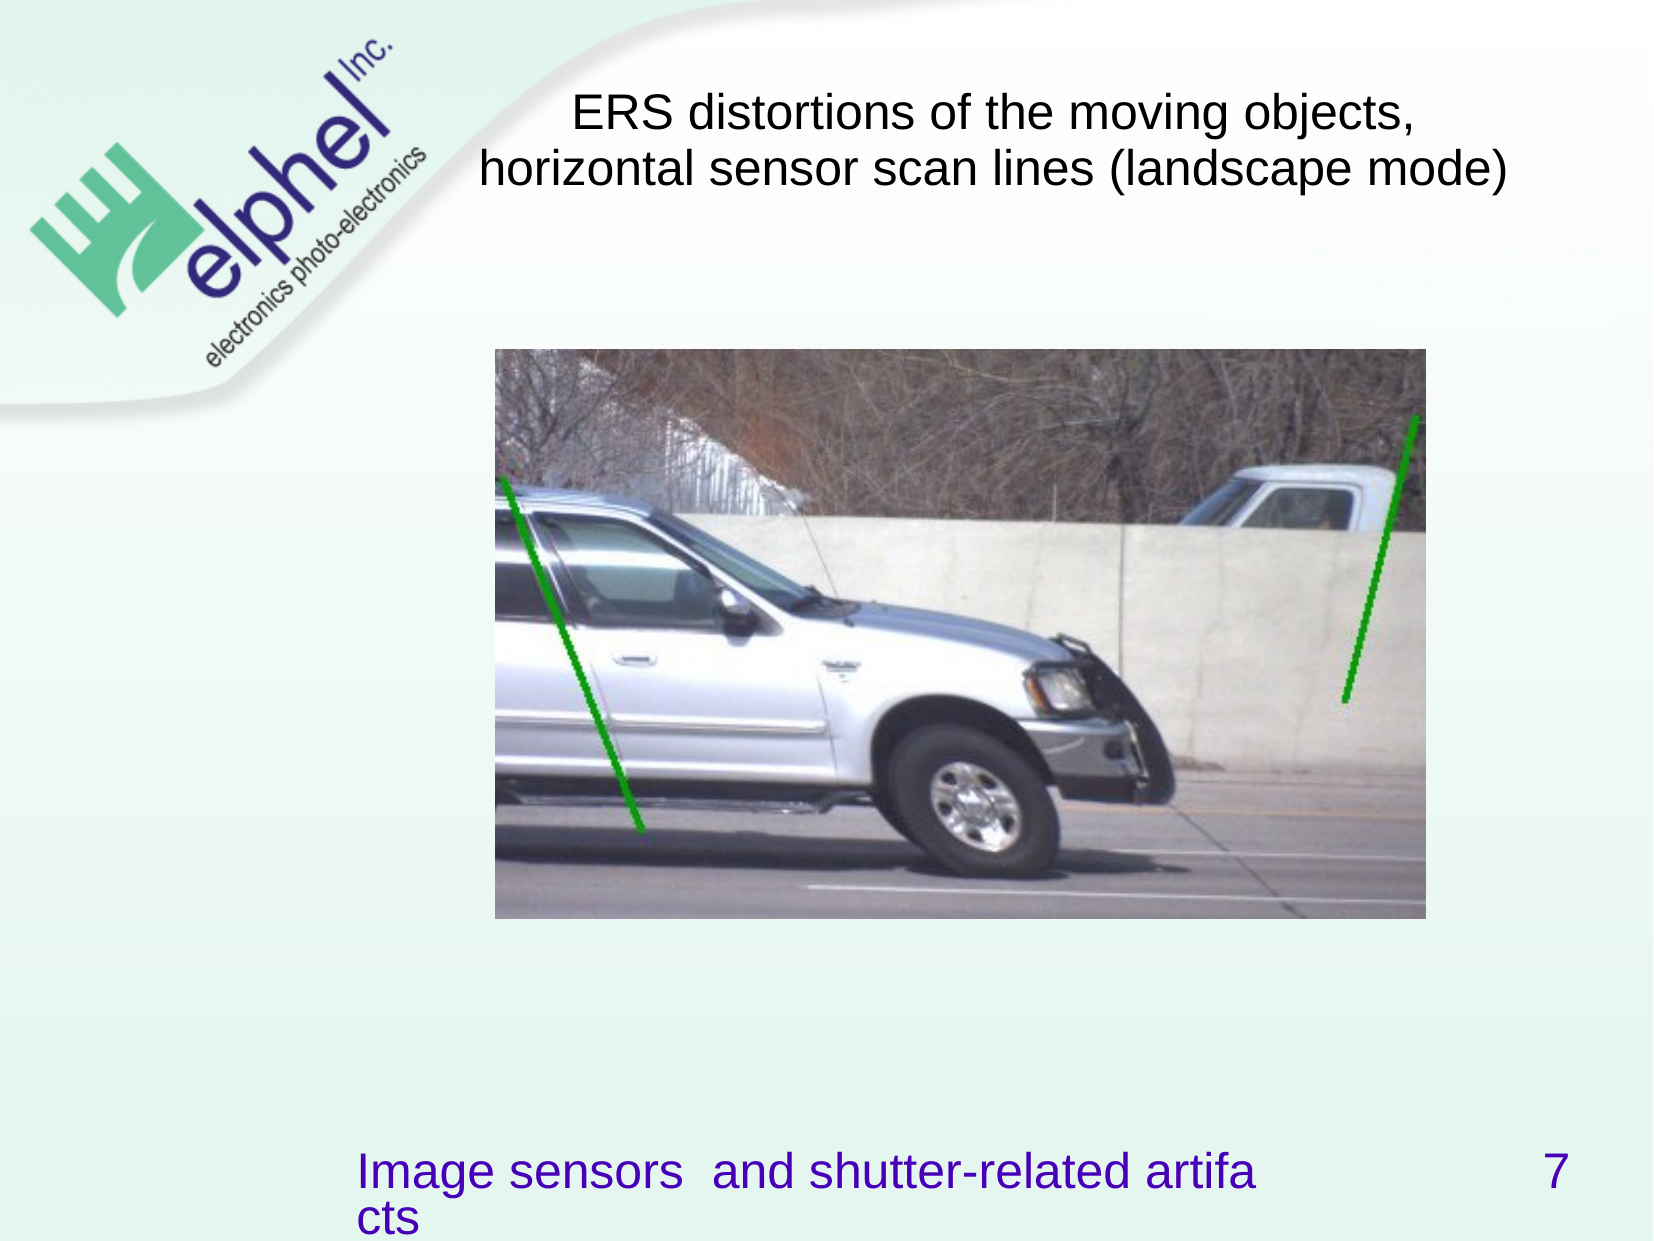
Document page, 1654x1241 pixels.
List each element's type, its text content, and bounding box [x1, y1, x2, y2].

picture [0, 0, 1654, 1241]
title ERS distortions of the moving objects, horizontal sensor scan lines (landscape mode) [412, 26, 1576, 199]
